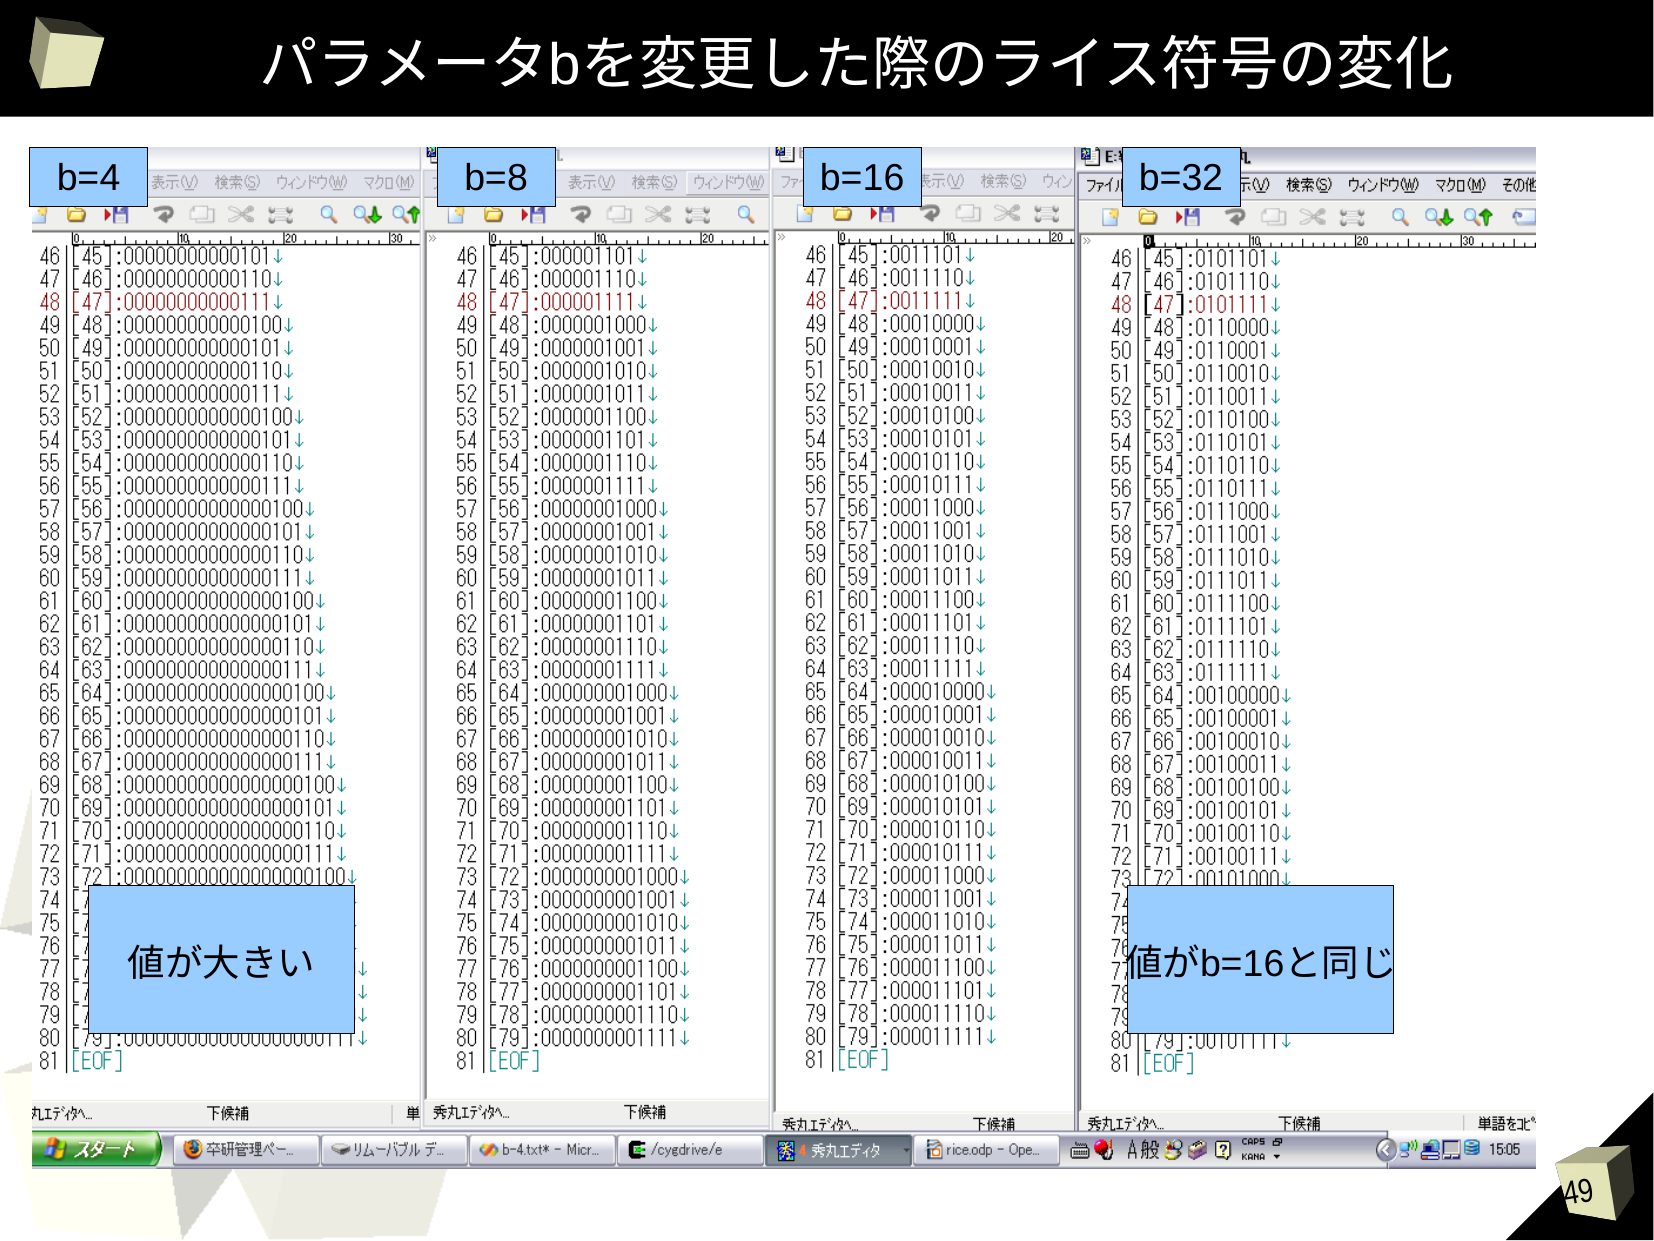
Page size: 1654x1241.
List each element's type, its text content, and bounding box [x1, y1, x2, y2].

text_box 値がb=16と同じ [1127, 885, 1394, 1034]
text_box b=16 [803, 147, 922, 207]
title パラメータbを変更した際のライス符号の変化 [118, 0, 1595, 119]
picture [0, 147, 1536, 1241]
text_box b=32 [1122, 147, 1241, 207]
text_box b=4 [29, 147, 148, 207]
text_box b=8 [437, 147, 556, 207]
text_box 値が大きい [88, 885, 355, 1034]
